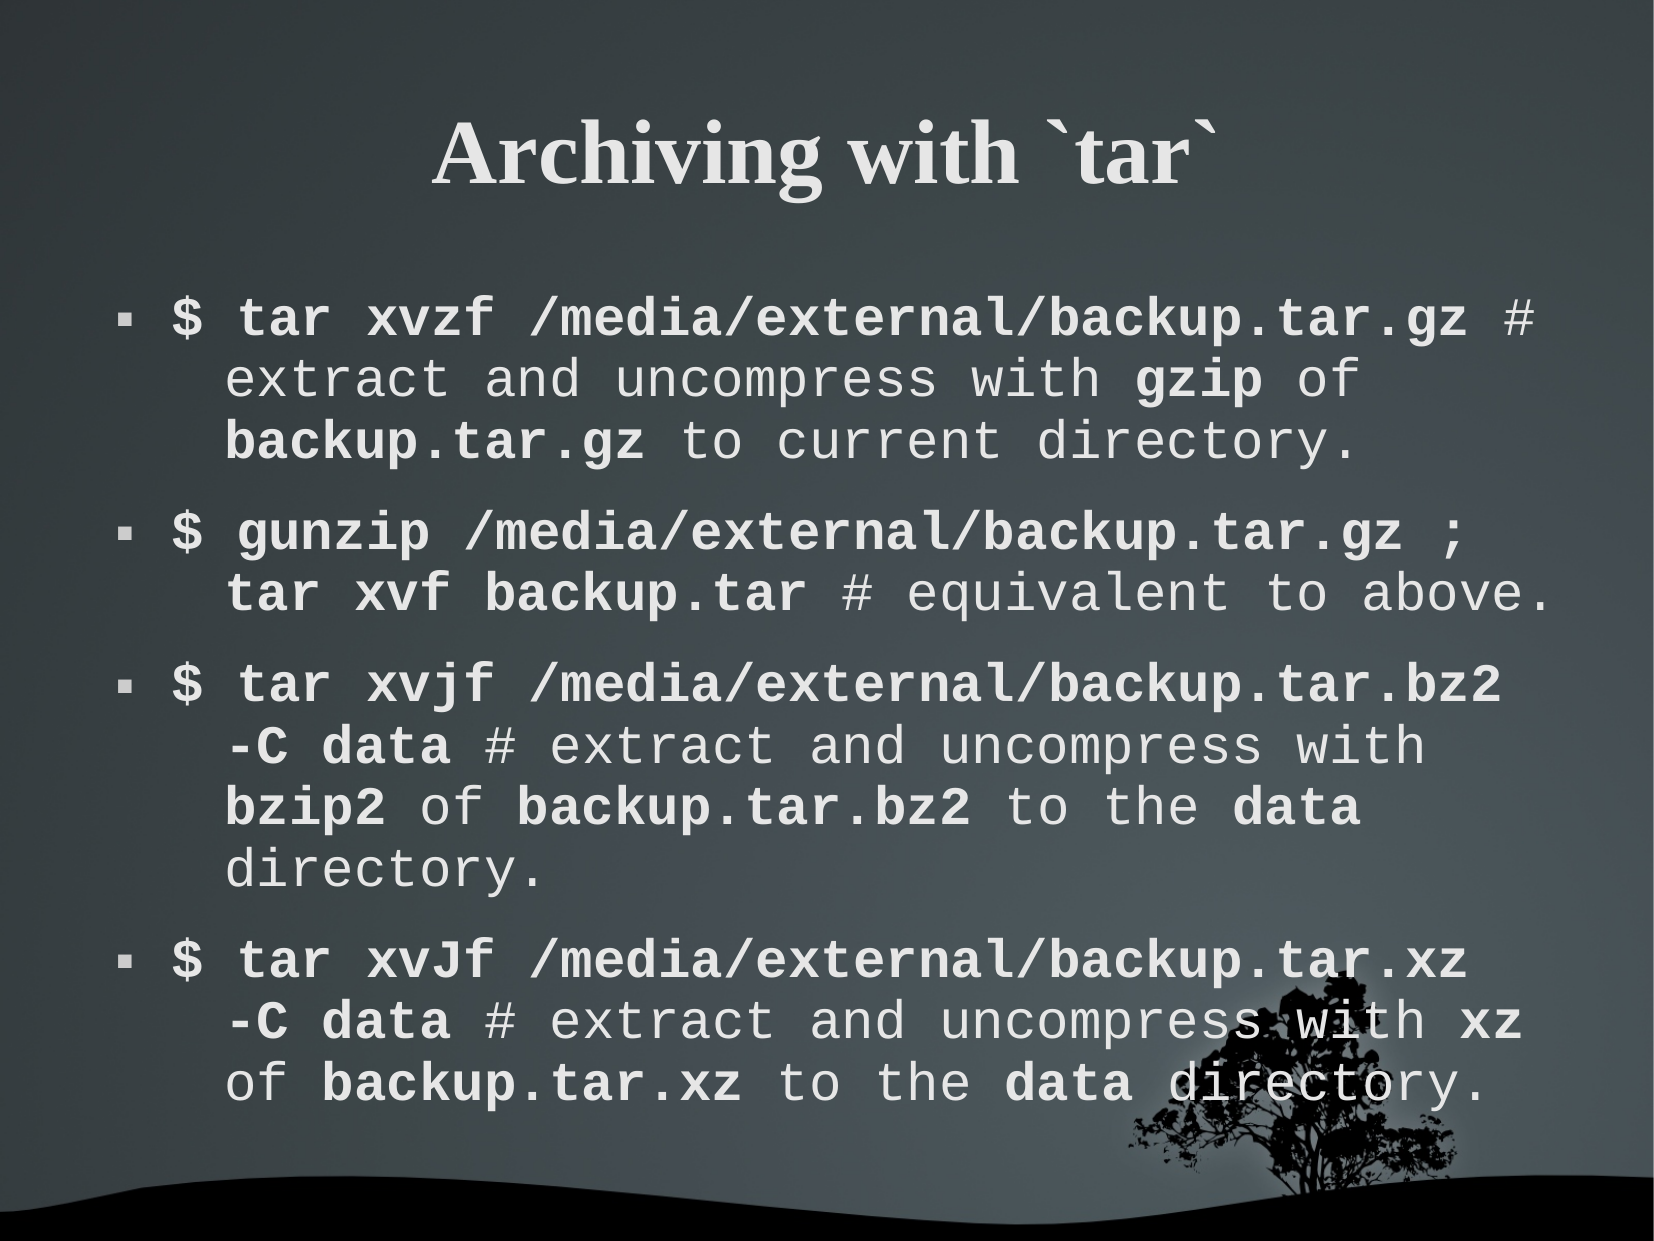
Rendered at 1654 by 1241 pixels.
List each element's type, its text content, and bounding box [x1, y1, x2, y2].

picture [0, 0, 1654, 1241]
title Archiving with `tar` [82, 49, 1571, 257]
list $ tar xvzf /media/external/backup.tar.gz # extract and uncompress with gzip of backup.tar.gz to current directory. $ gunzip /media/external/backup.tar.gz ; tar xvf backup.tar # equivalent to above. $ tar xvjf /media/external/backup.tar.bz2 -C data # extract and uncompress with bzip2 of backup.tar.bz2 to the data directory. $ tar xvJf /media/external/backup.tar.xz -C data # extract and uncompress with xz of backup.tar.xz to the data directory. [82, 290, 1571, 1135]
